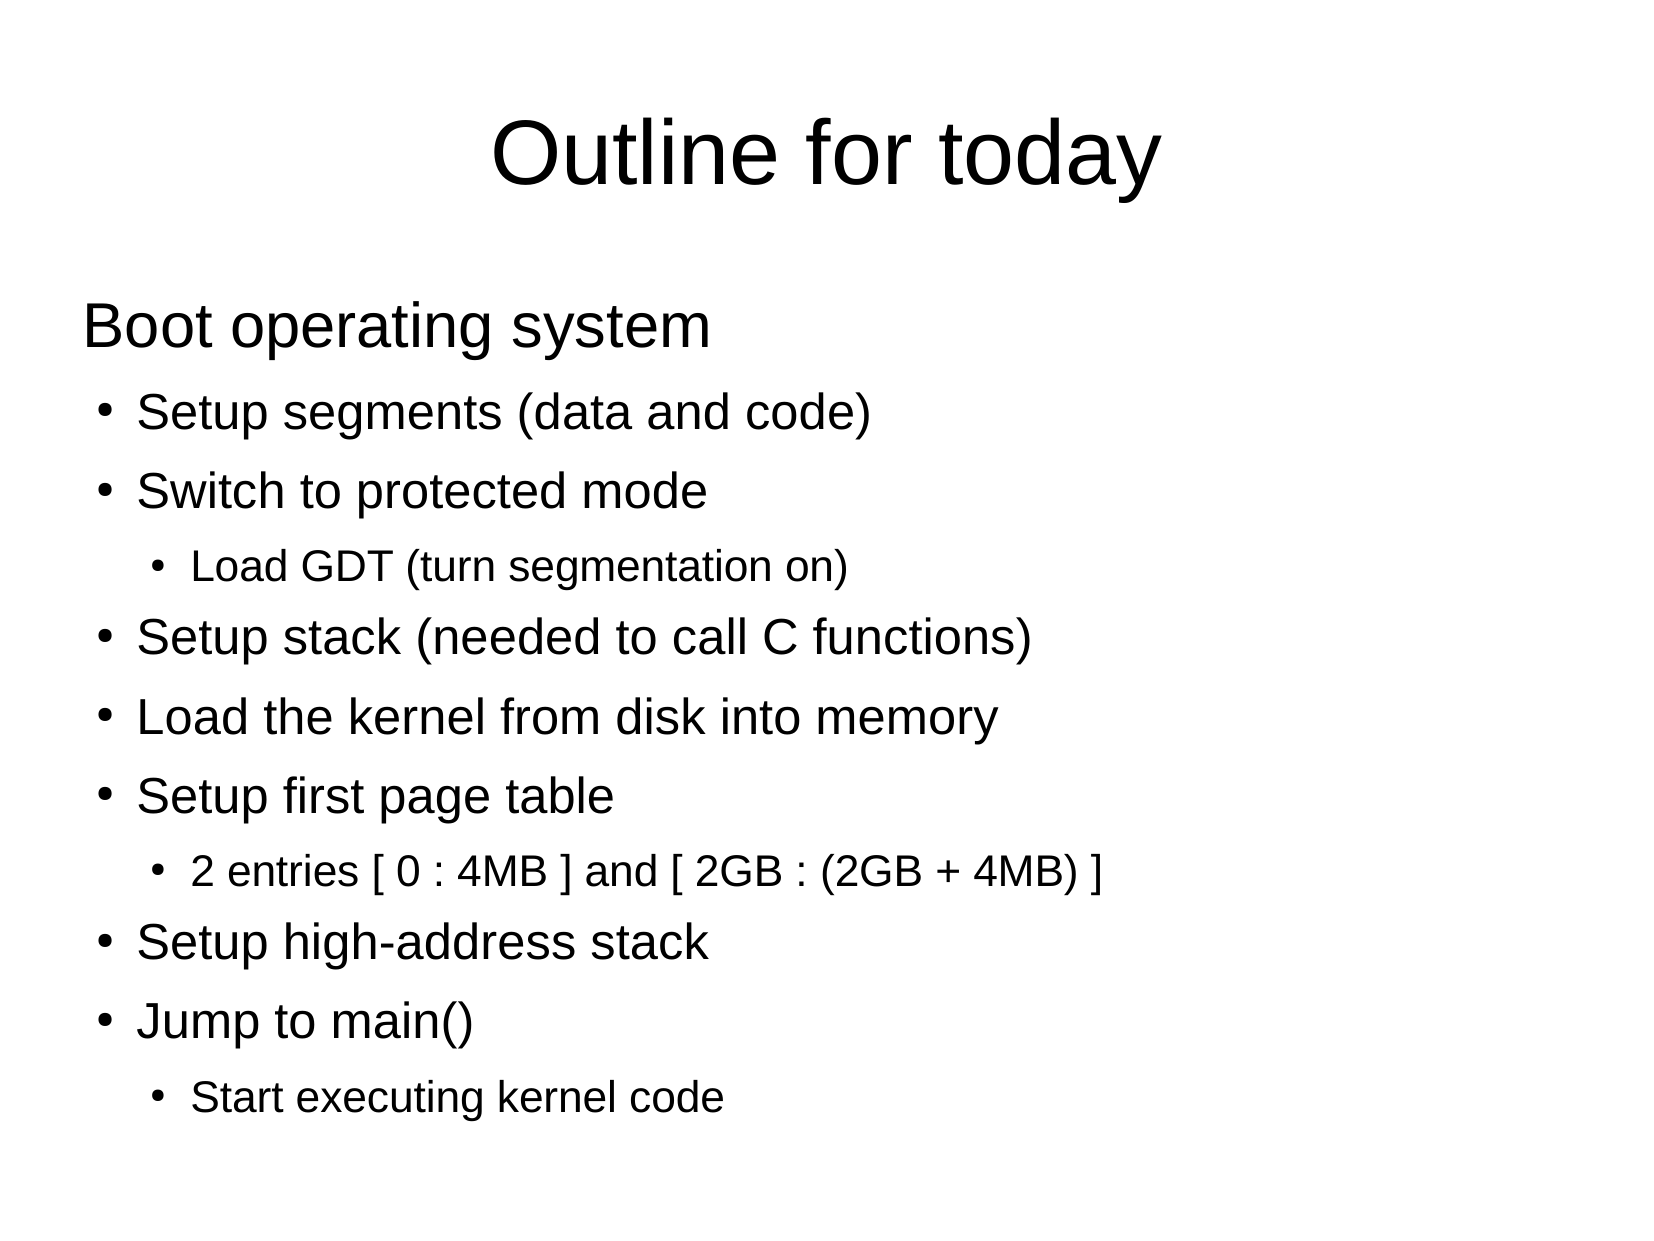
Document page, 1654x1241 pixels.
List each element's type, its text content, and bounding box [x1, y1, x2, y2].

list Boot operating system Setup segments (data and code) Switch to protected mode Load GDT (turn segmentation on) Setup stack (needed to call C functions) Load the kernel from disk into memory Setup first page table 2 entries [ 0 : 4MB ] and [ 2GB : (2GB + 4MB) ] Setup high-address stack Jump to main() Start executing kernel code [82, 290, 1571, 1126]
title Outline for today [82, 49, 1571, 257]
